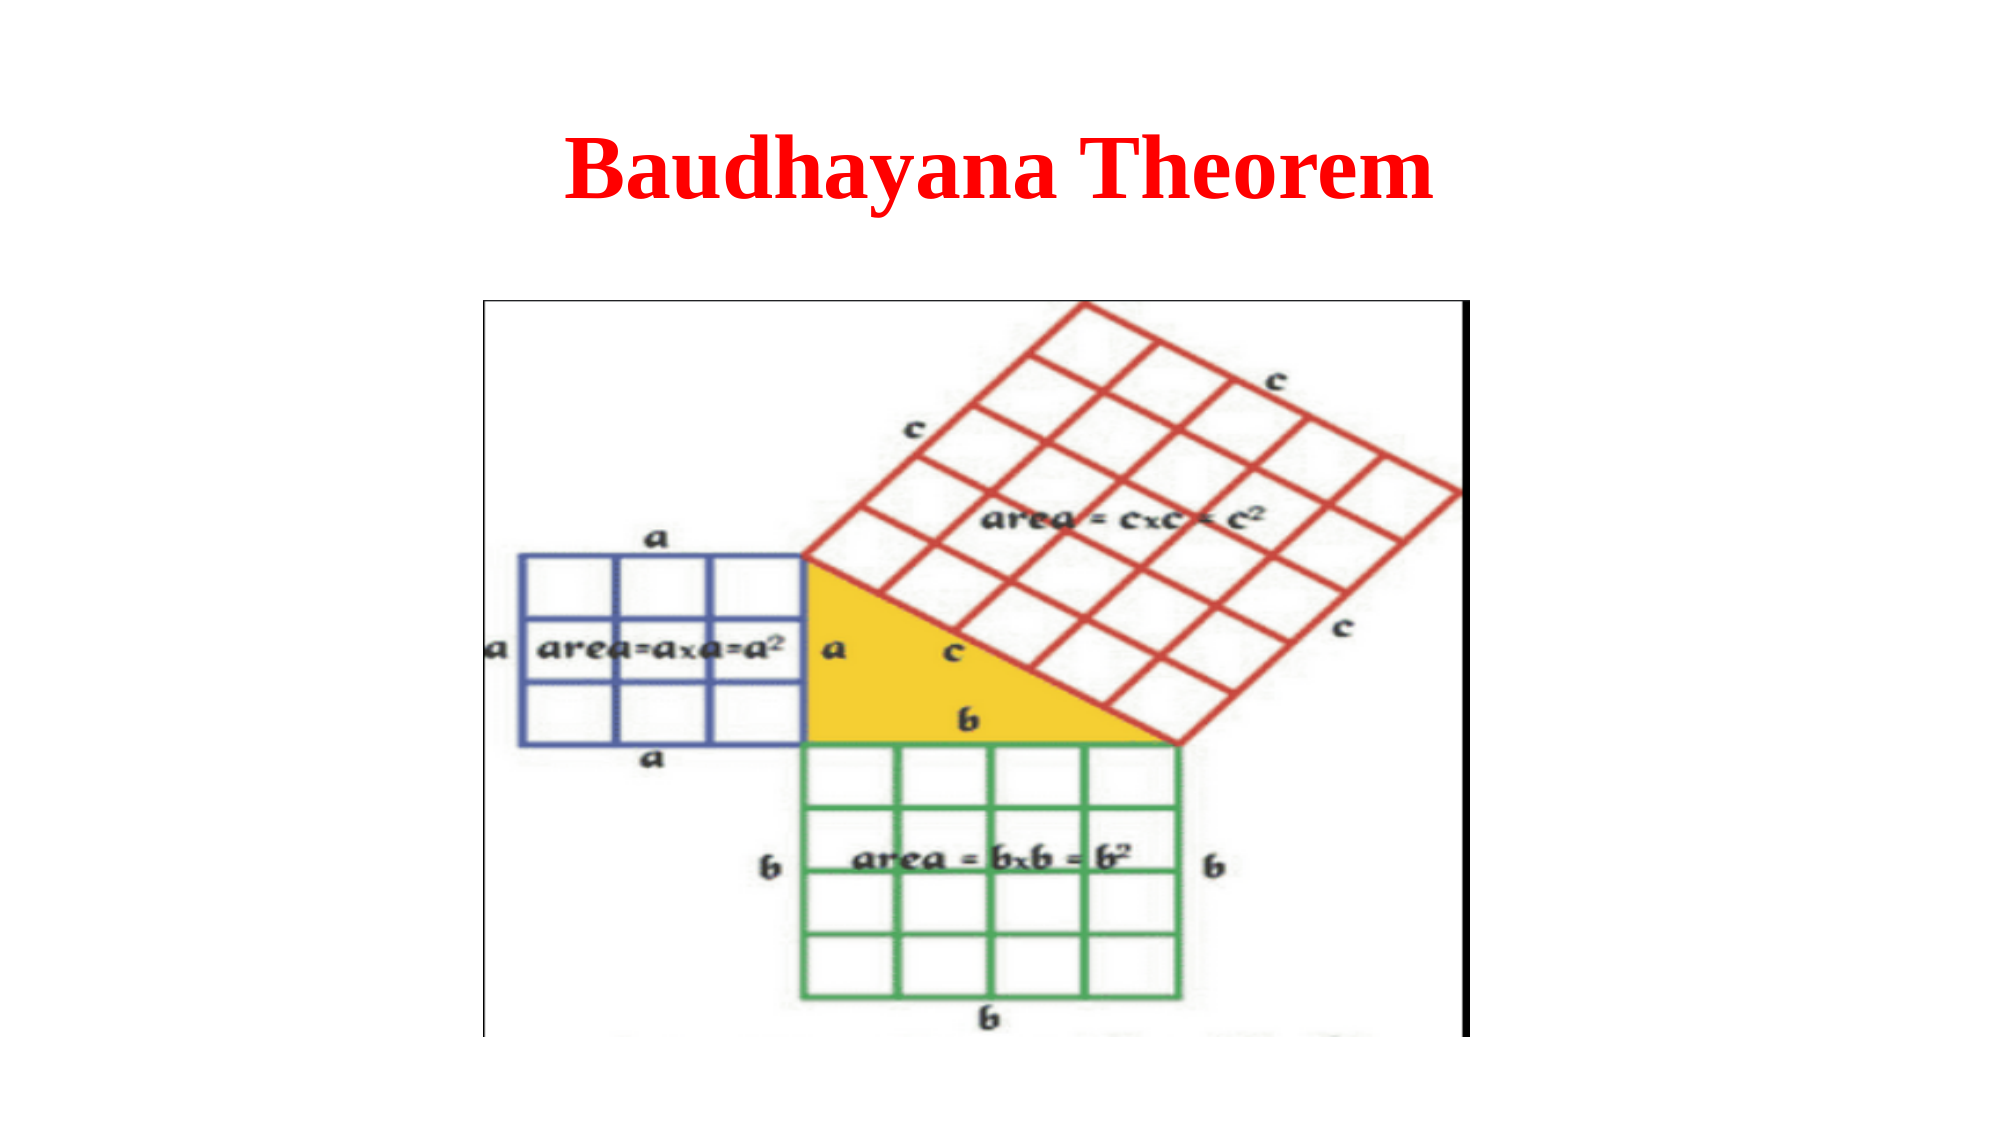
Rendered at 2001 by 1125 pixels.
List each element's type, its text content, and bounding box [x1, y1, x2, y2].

title Baudhayana Theorem [137, 59, 1863, 278]
picture [483, 300, 1470, 1037]
